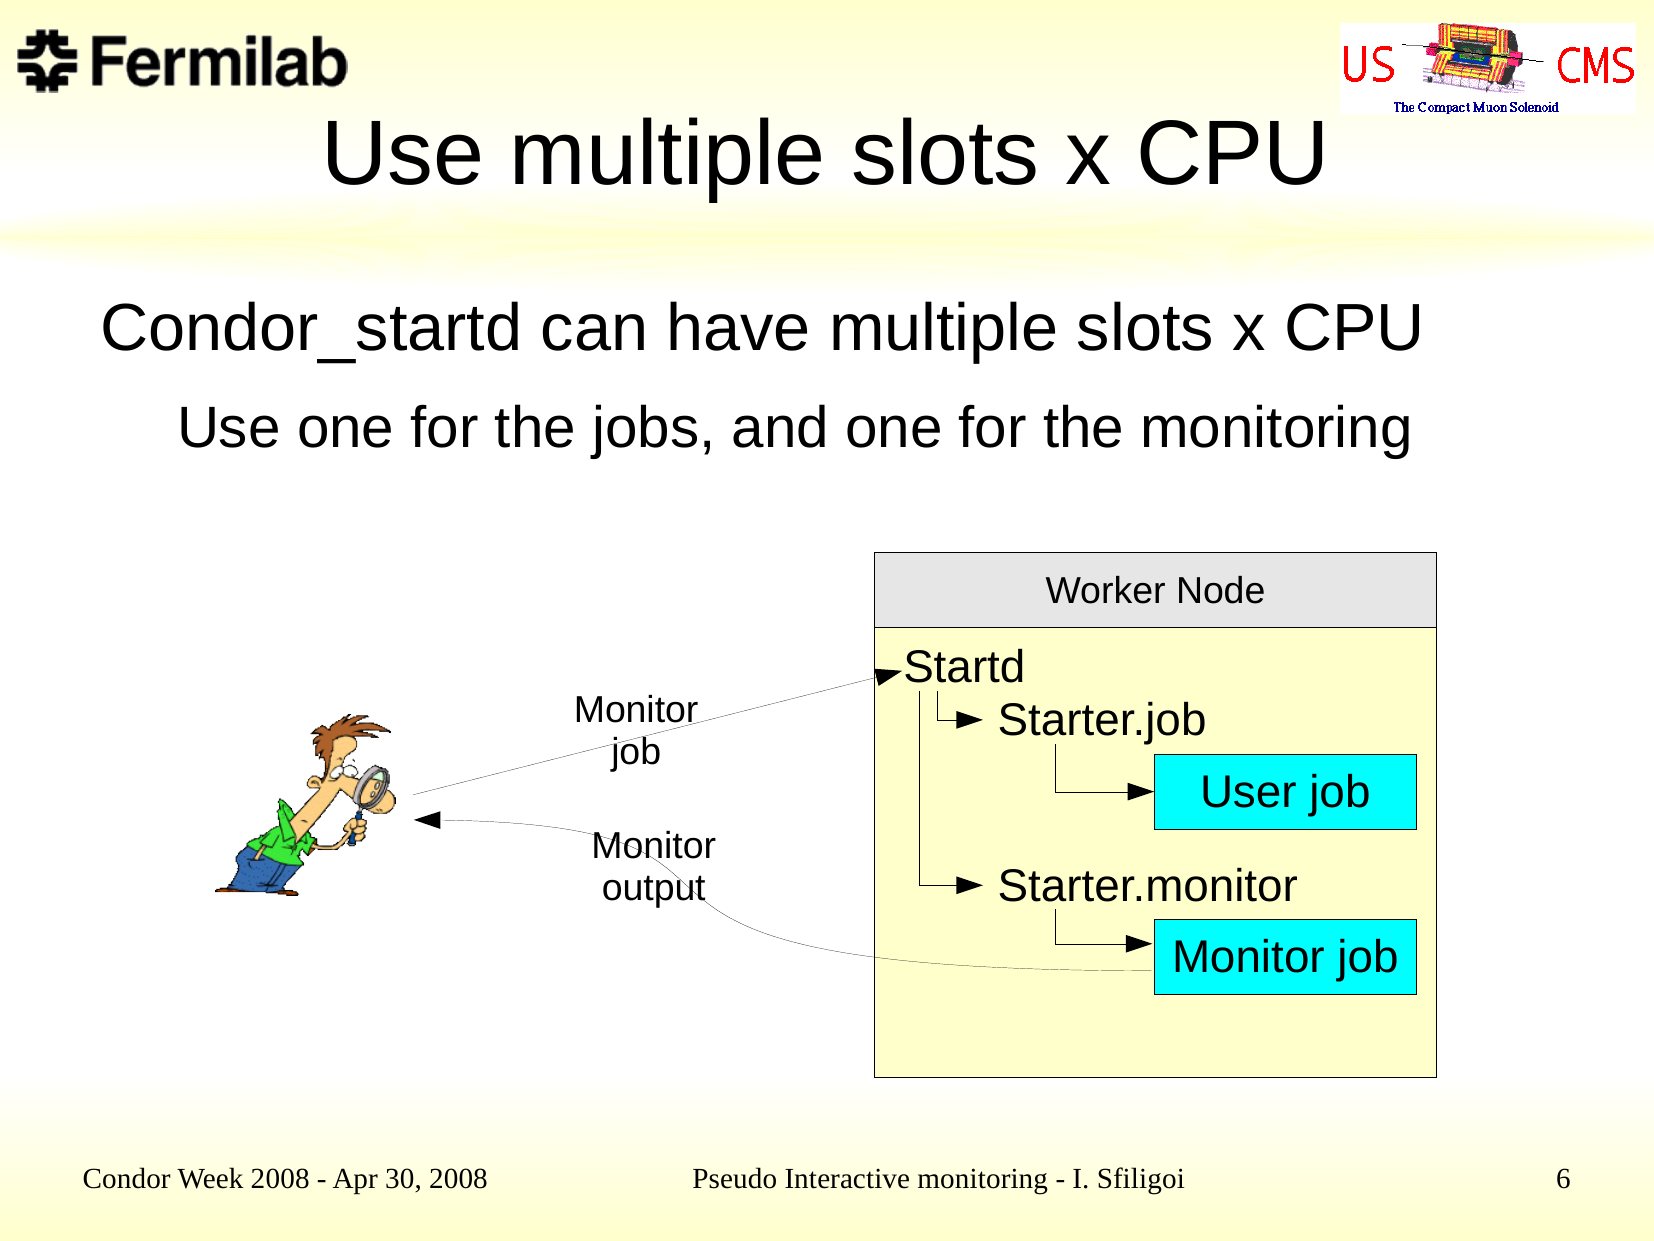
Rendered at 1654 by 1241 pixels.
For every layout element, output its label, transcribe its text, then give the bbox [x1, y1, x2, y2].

text_box [874, 628, 1437, 1078]
text_box Starter.monitor [983, 852, 1313, 919]
list Condor_startd can have multiple slots x CPU Use one for the jobs, and one for the monitoring [82, 290, 1571, 1109]
text_box Monitor job [1154, 919, 1417, 995]
picture [1340, 23, 1636, 114]
text_box Starter.job [982, 686, 1222, 753]
text_box [938, 700, 982, 720]
text_box Monitor output [576, 832, 724, 916]
title Use multiple slots x CPU [82, 49, 1571, 257]
text_box Monitor output [576, 816, 732, 916]
text_box Worker Node [874, 552, 1437, 628]
picture [215, 714, 396, 896]
text_box User job [1154, 754, 1417, 830]
text_box Monitor job [558, 681, 714, 780]
picture [17, 29, 348, 93]
text_box Startd [888, 633, 1041, 700]
